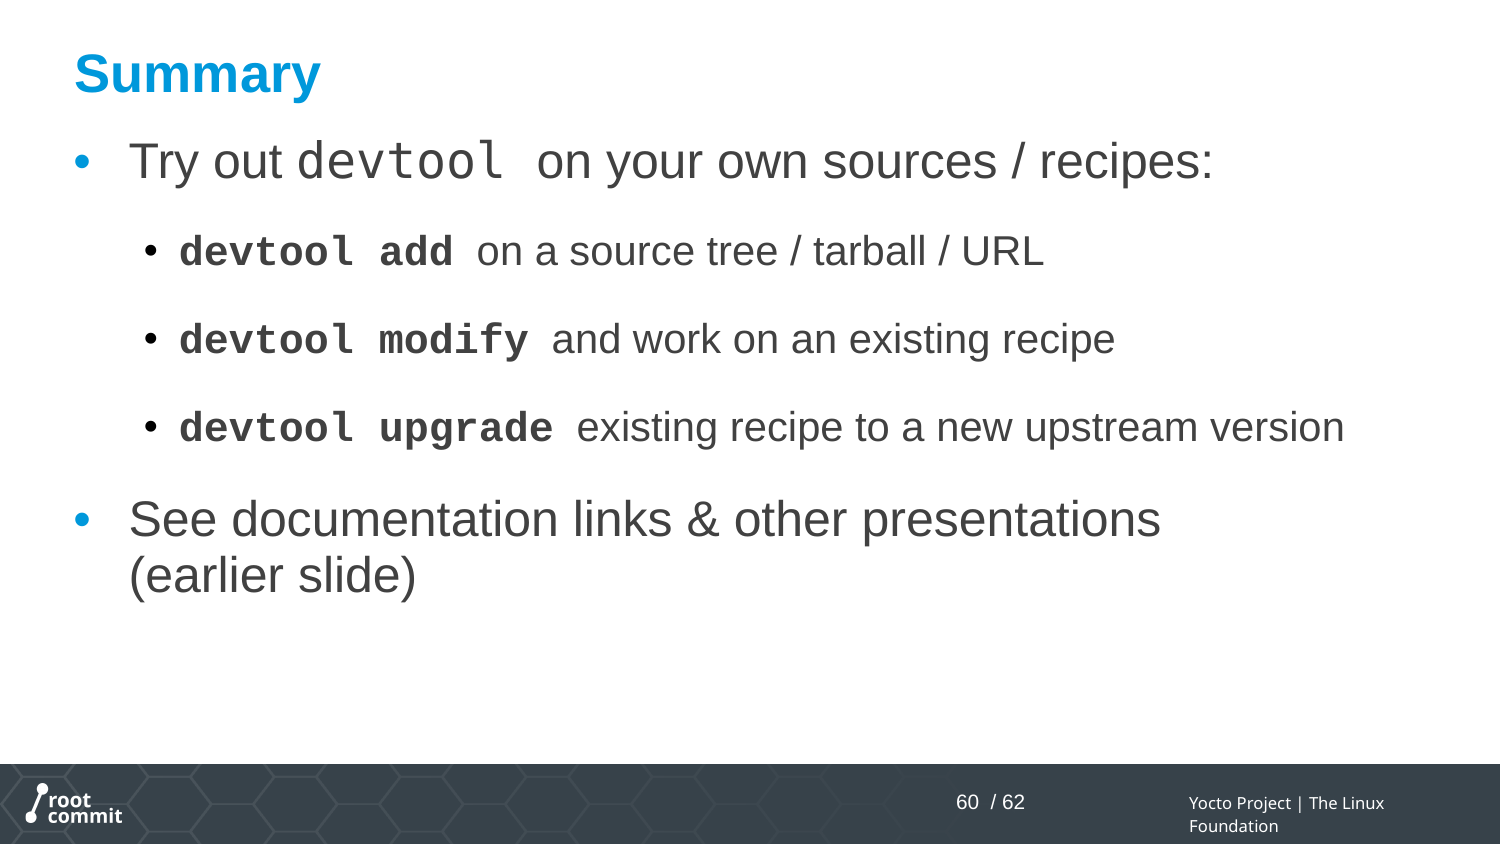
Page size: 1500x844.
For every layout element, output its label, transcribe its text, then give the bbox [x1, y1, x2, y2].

text_box Summary [74, 50, 1424, 159]
picture [0, 0, 1500, 844]
text_box Try out devtool on your own sources / recipes: devtool add on a source tree / tarball / URL devtool modify and work on an existing recipe devtool upgrade existing recipe to a new upstream version See documentation links & other presentations (earlier slide) [72, 132, 1422, 738]
